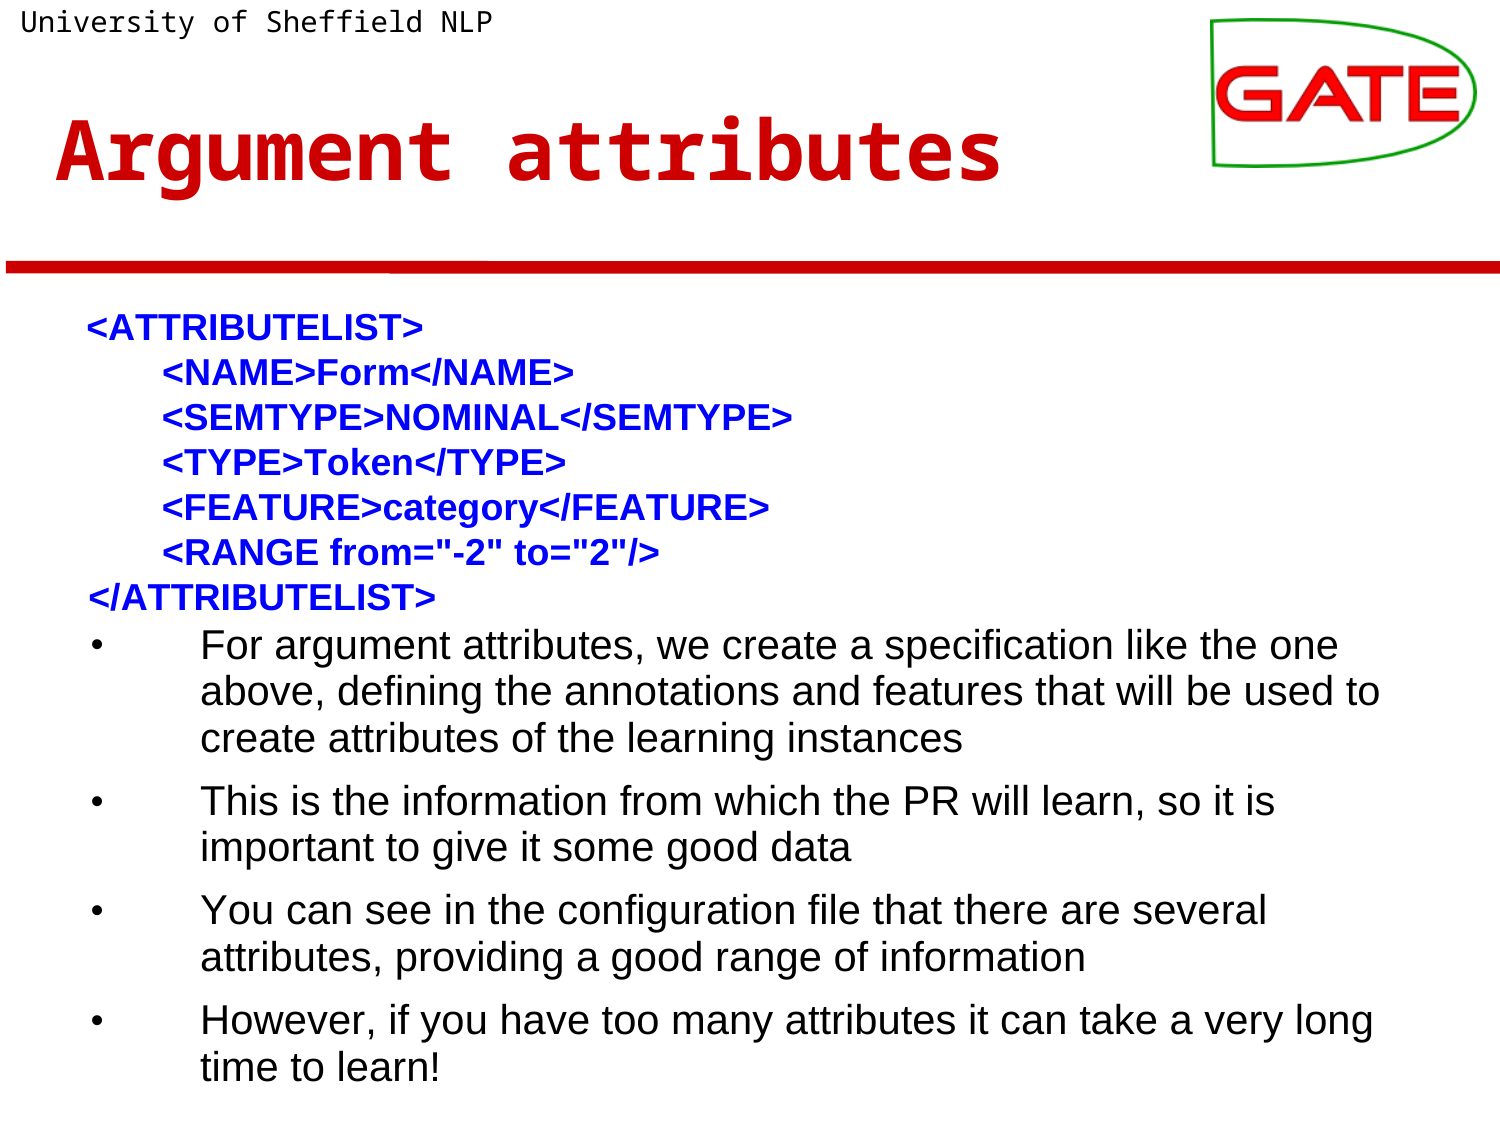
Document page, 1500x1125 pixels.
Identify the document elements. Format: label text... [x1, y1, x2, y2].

picture [1210, 18, 1477, 168]
list For argument attributes, we create a specification like the one above, defining the annotations and features that will be used to create attributes of the learning instances This is the information from which the PR will learn, so it is important to give it some good data You can see in the configuration file that there are several attributes, providing a good range of information However, if you have too many attributes it can take a very long time to learn! [75, 626, 1425, 1057]
text_box <ATTRIBUTELIST> <NAME>Form</NAME> <SEMTYPE>NOMINAL</SEMTYPE> <TYPE>Token</TYPE> <FEATURE>category</FEATURE> <RANGE from="-2" to="2"/> </ATTRIBUTELIST> [0, 295, 1500, 626]
title Argument attributes [41, 37, 1391, 254]
